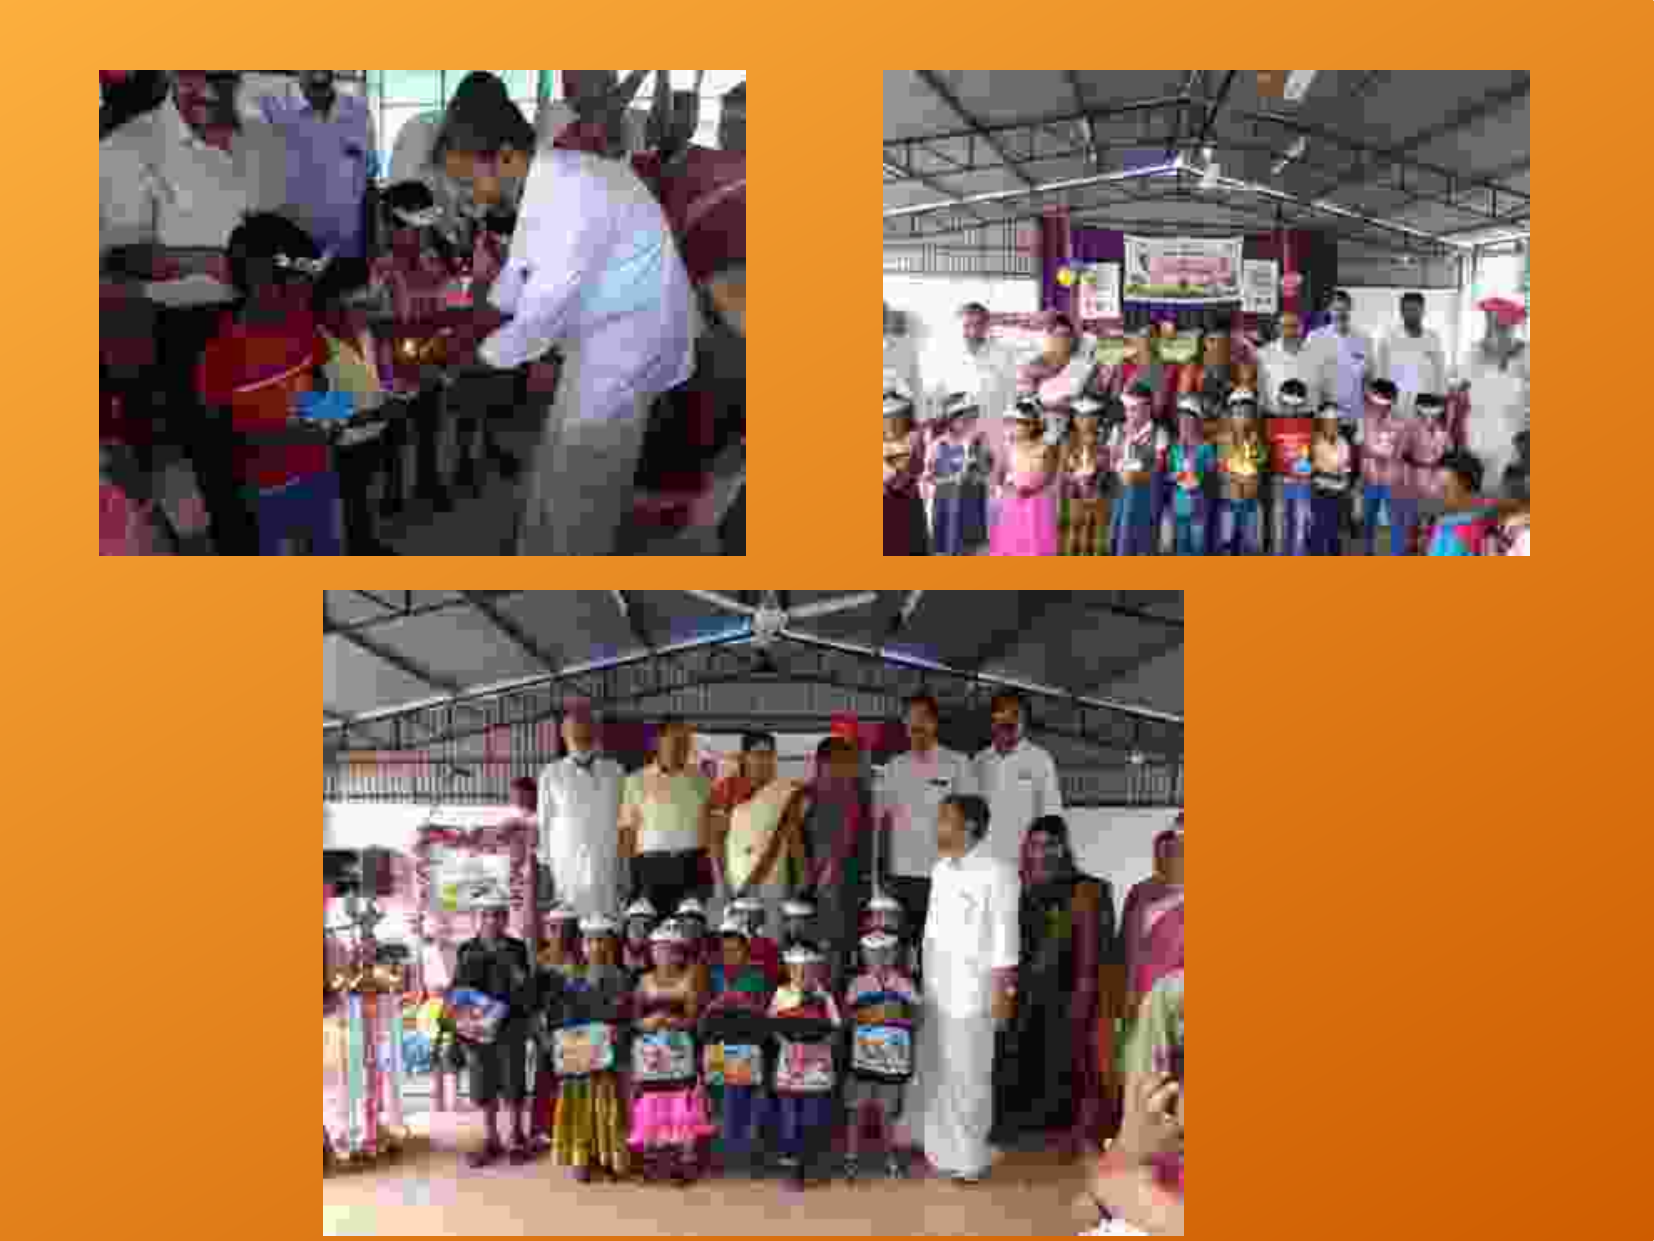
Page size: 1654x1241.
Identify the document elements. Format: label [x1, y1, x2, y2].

picture [99, 70, 746, 556]
picture [323, 590, 1184, 1236]
picture [883, 70, 1530, 556]
